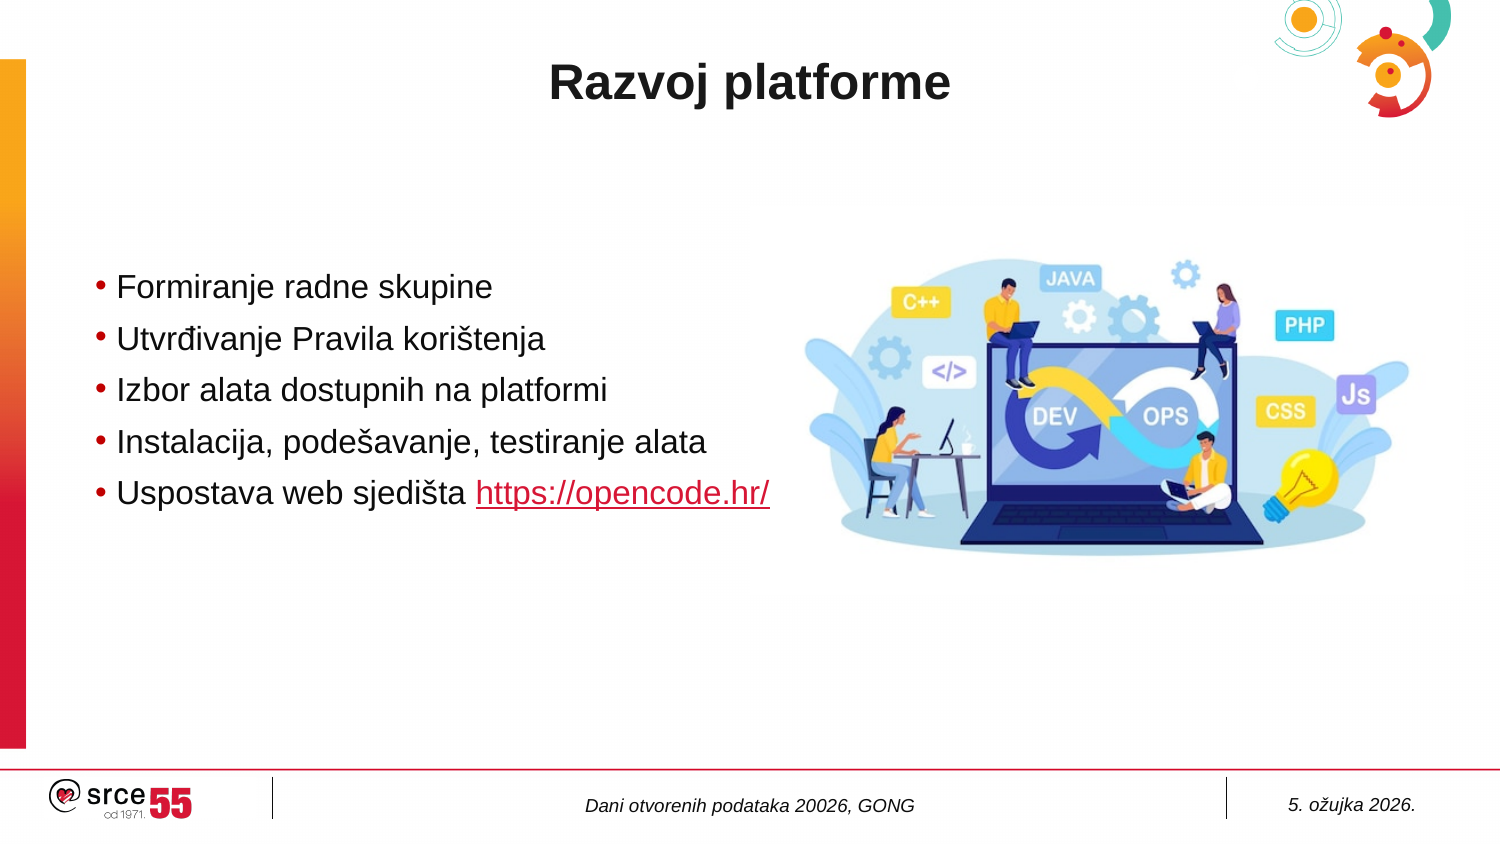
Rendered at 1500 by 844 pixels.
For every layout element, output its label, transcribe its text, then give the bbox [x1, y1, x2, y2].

footer Dani otvorenih podataka 20026, GONG [338, 782, 1162, 828]
list Formiranje radne skupine Utvrđivanje Pravila korištenja Izbor alata dostupnih na platformi Instalacija, podešavanje, testiranje alata Uspostava web sjedišta https://opencode.hr/ [80, 257, 795, 682]
picture [0, 0, 1500, 844]
slide_number 5. ožujka 2026. [1254, 781, 1451, 827]
title Razvoj platforme [103, 1, 1397, 165]
